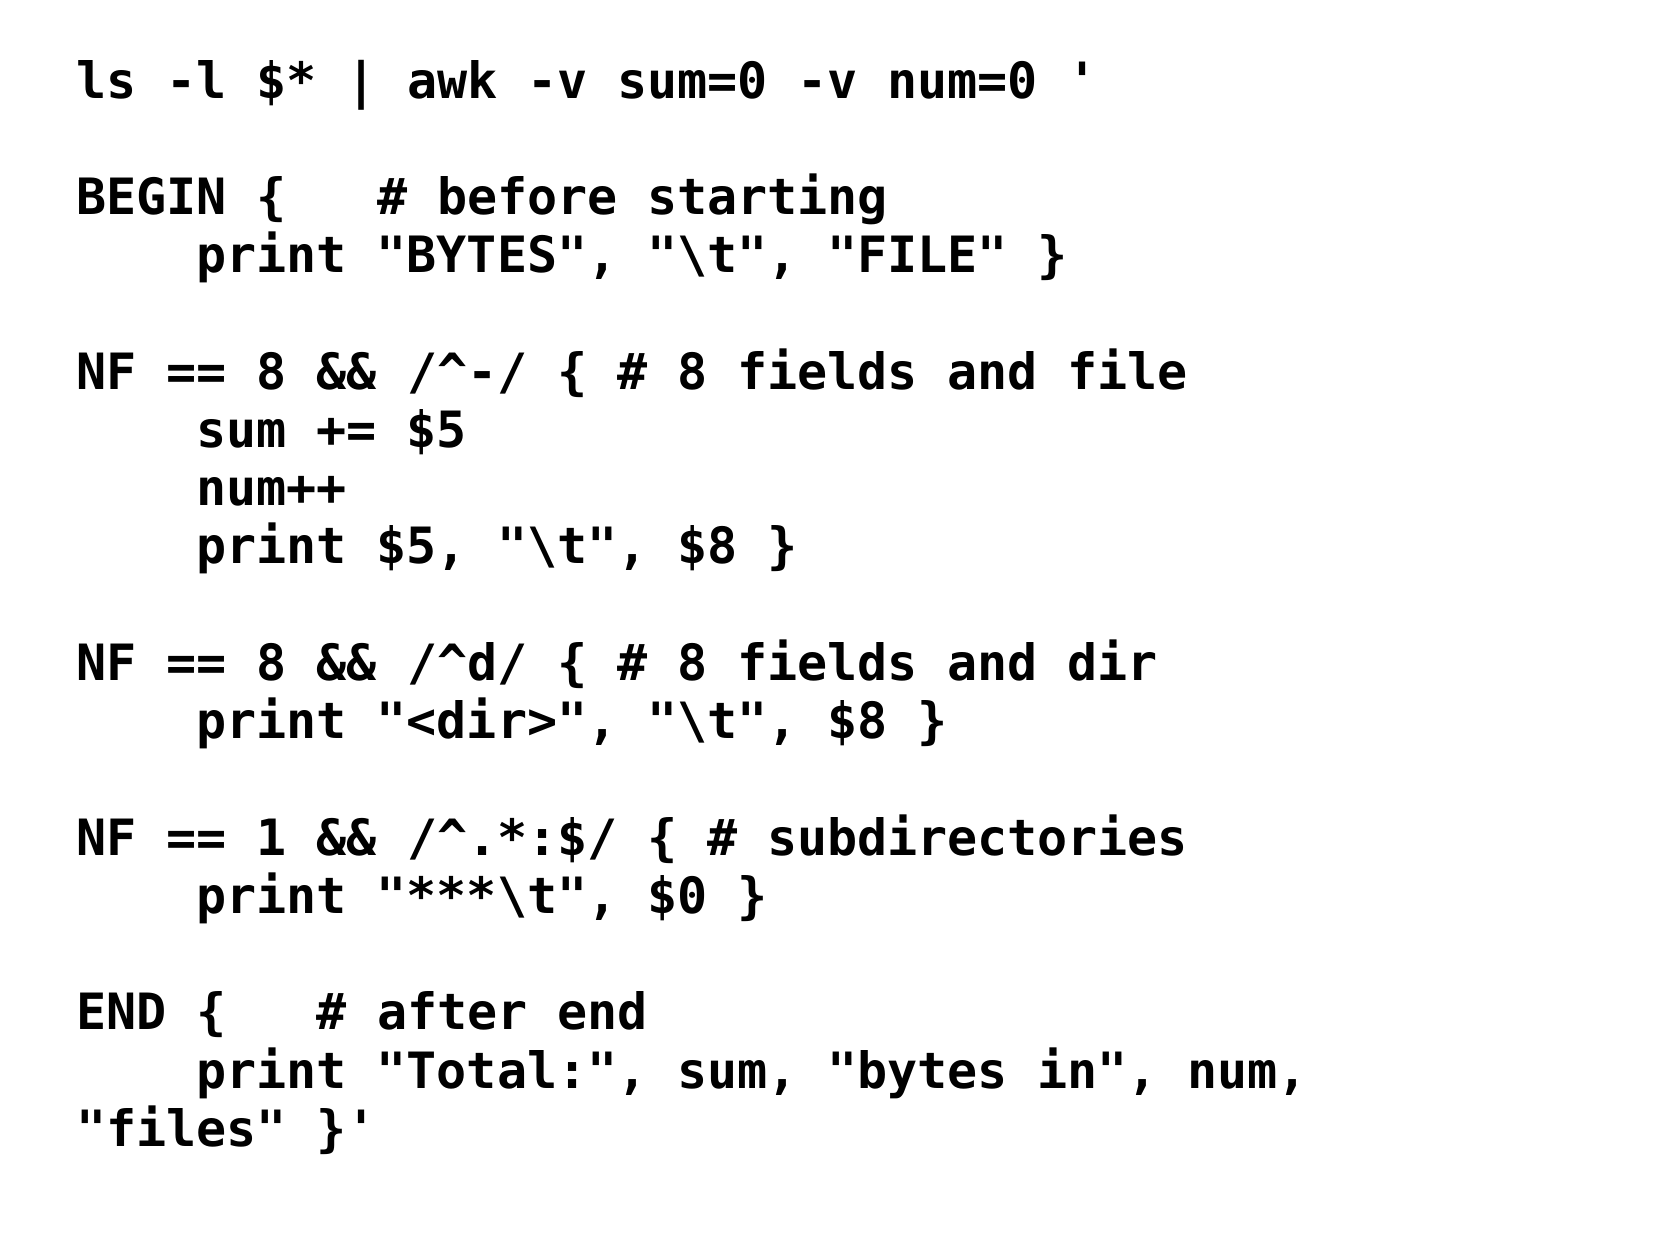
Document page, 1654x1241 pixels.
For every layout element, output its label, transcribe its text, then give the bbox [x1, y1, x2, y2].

text_box ls -l $* | awk -v sum=0 -v num=0 ' BEGIN { # before starting print "BYTES", "\t", "FILE" } NF == 8 && /^-/ { # 8 fields and file sum += $5 num++ print $5, "\t", $8 } NF == 8 && /^d/ { # 8 fields and dir print "<dir>", "\t", $8 } NF == 1 && /^.*:$/ { # subdirectories print "***\t", $0 } END { # after end print "Total:", sum, "bytes in", num, "files" }' [62, 44, 1598, 1166]
